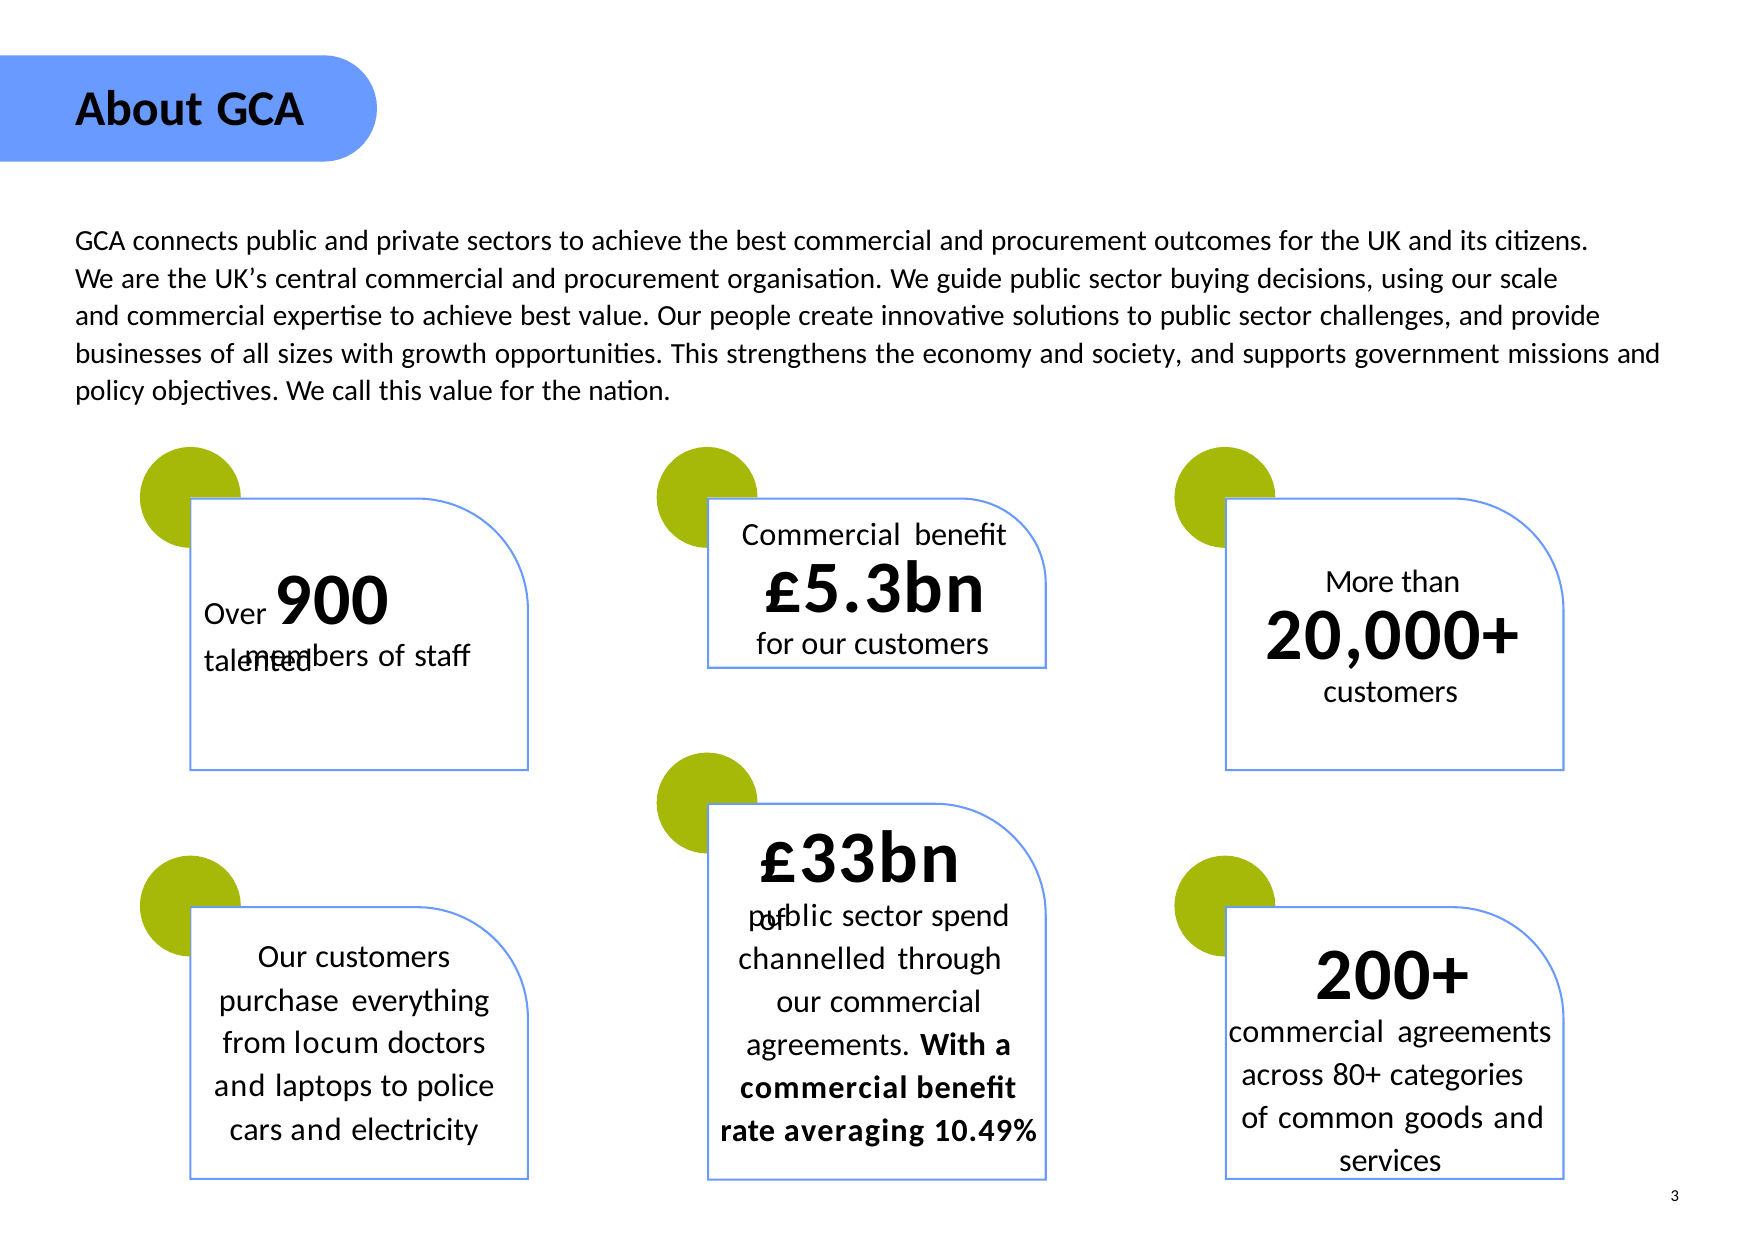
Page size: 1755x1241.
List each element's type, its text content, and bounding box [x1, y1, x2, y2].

text_box for our customers [754, 620, 1000, 664]
text_box Commercial benefit [739, 510, 1015, 555]
text_box [1174, 855, 1276, 957]
text_box 20,000+ [1263, 582, 1526, 677]
text_box commercial agreements across 80+ categories of common goods and services [1226, 1004, 1562, 1180]
text_box GCA connects public and private sectors to achieve the best commercial and procurement outcomes for the UK and its citizens. We are the UK’s central commercial and procurement organisation. We guide public sector buying decisions, using our scale and commercial expertise to achieve best value. Our people create innovative solutions to public sector challenges, and provide businesses of all sizes with growth opportunities. This strengthens the economy and society, and supports government missions and policy objectives. We call this value for the nation. [72, 217, 1681, 410]
text_box [139, 855, 241, 957]
text_box 200+ [1313, 923, 1476, 1004]
text_box members of staff [242, 632, 477, 676]
text_box £5.3bn [762, 535, 992, 620]
text_box [656, 446, 758, 548]
text_box customers [1321, 667, 1469, 712]
text_box [656, 752, 758, 854]
text_box More than [1323, 557, 1467, 582]
title About GCA [72, 73, 721, 138]
text_box [1664, 1183, 1688, 1209]
text_box Over 900 talented [201, 547, 517, 642]
text_box [0, 55, 368, 162]
text_box [139, 446, 241, 548]
text_box £33bn of [757, 806, 999, 887]
text_box public sector spend channelled through our commercial agreements. With a commercial benefit rate averaging 10.49% [715, 887, 1042, 1149]
text_box Our customers purchase everything from locum doctors and laptops to police cars and electricity [207, 929, 499, 1148]
text_box [1174, 446, 1276, 548]
